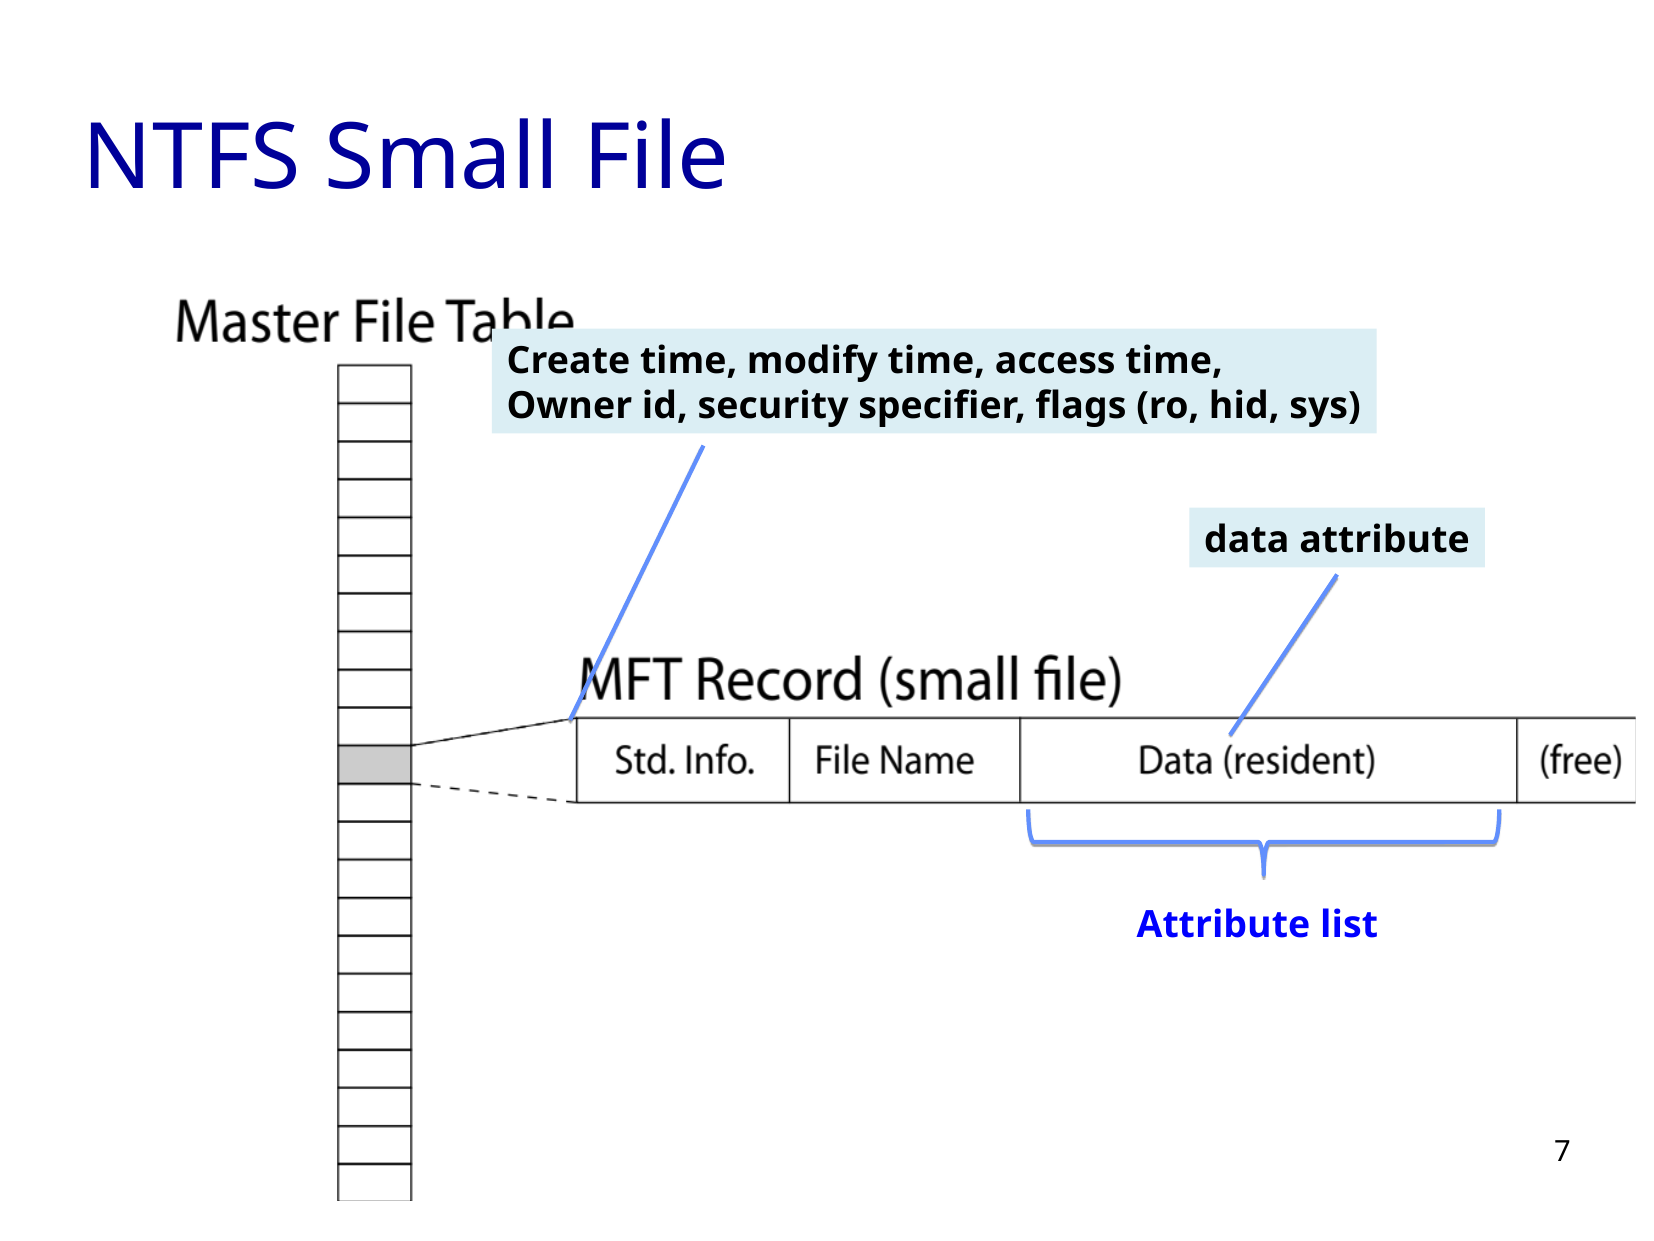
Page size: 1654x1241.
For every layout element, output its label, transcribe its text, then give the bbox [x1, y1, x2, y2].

picture [127, 290, 1654, 1201]
text_box Attribute list [1121, 892, 1394, 953]
title NTFS Small File [82, 49, 1571, 257]
text_box Create time, modify time, access time, Owner id, security specifier, flags (ro, hid, sys) [491, 328, 1377, 434]
text_box data attribute [1189, 507, 1485, 568]
